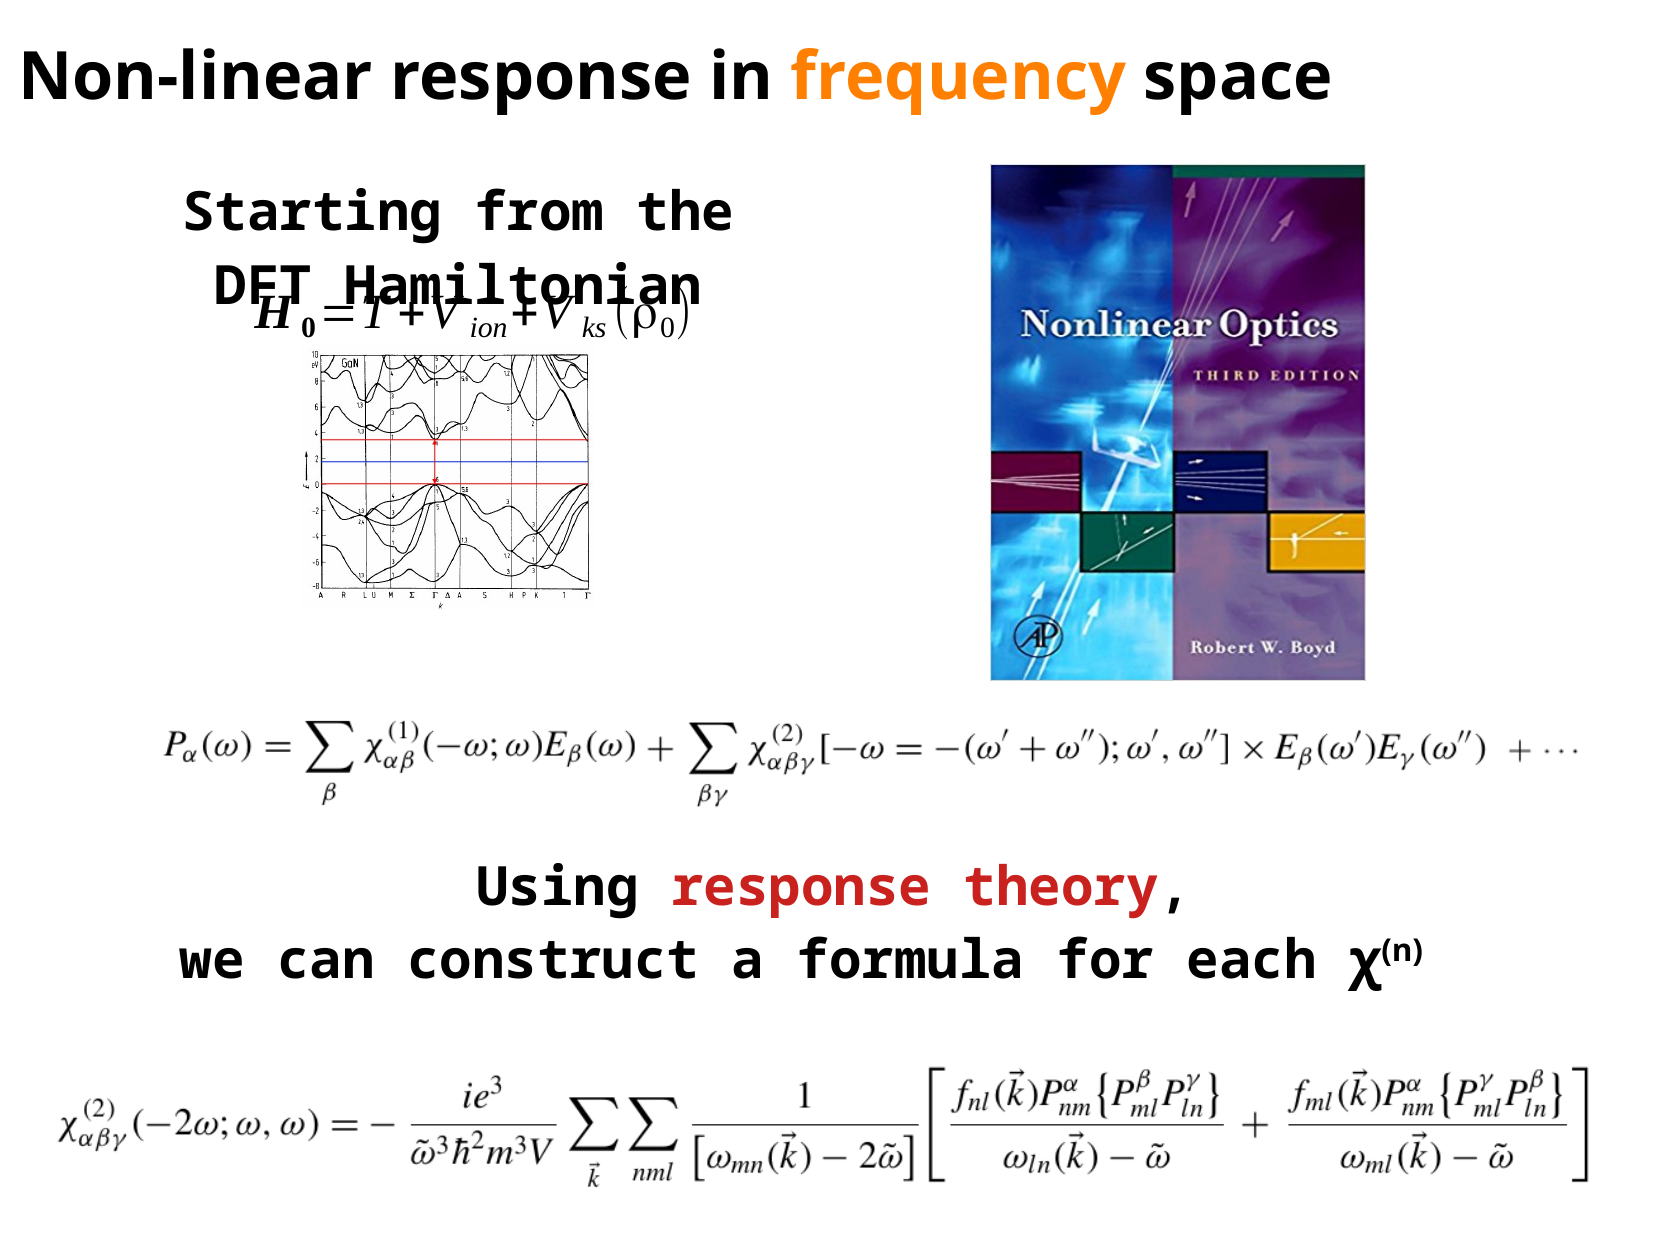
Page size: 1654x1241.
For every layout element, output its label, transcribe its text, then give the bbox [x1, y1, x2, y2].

chart [238, 281, 706, 346]
picture [30, 1049, 1595, 1206]
picture [300, 344, 595, 610]
title Non-linear response in frequency space [3, 17, 1501, 138]
text_box Starting from the DFT Hamiltonian [118, 165, 799, 289]
text_box Using response theory, we can construct a formula for each χ(n) [45, 839, 1591, 971]
picture [150, 710, 1591, 811]
picture [990, 164, 1366, 681]
